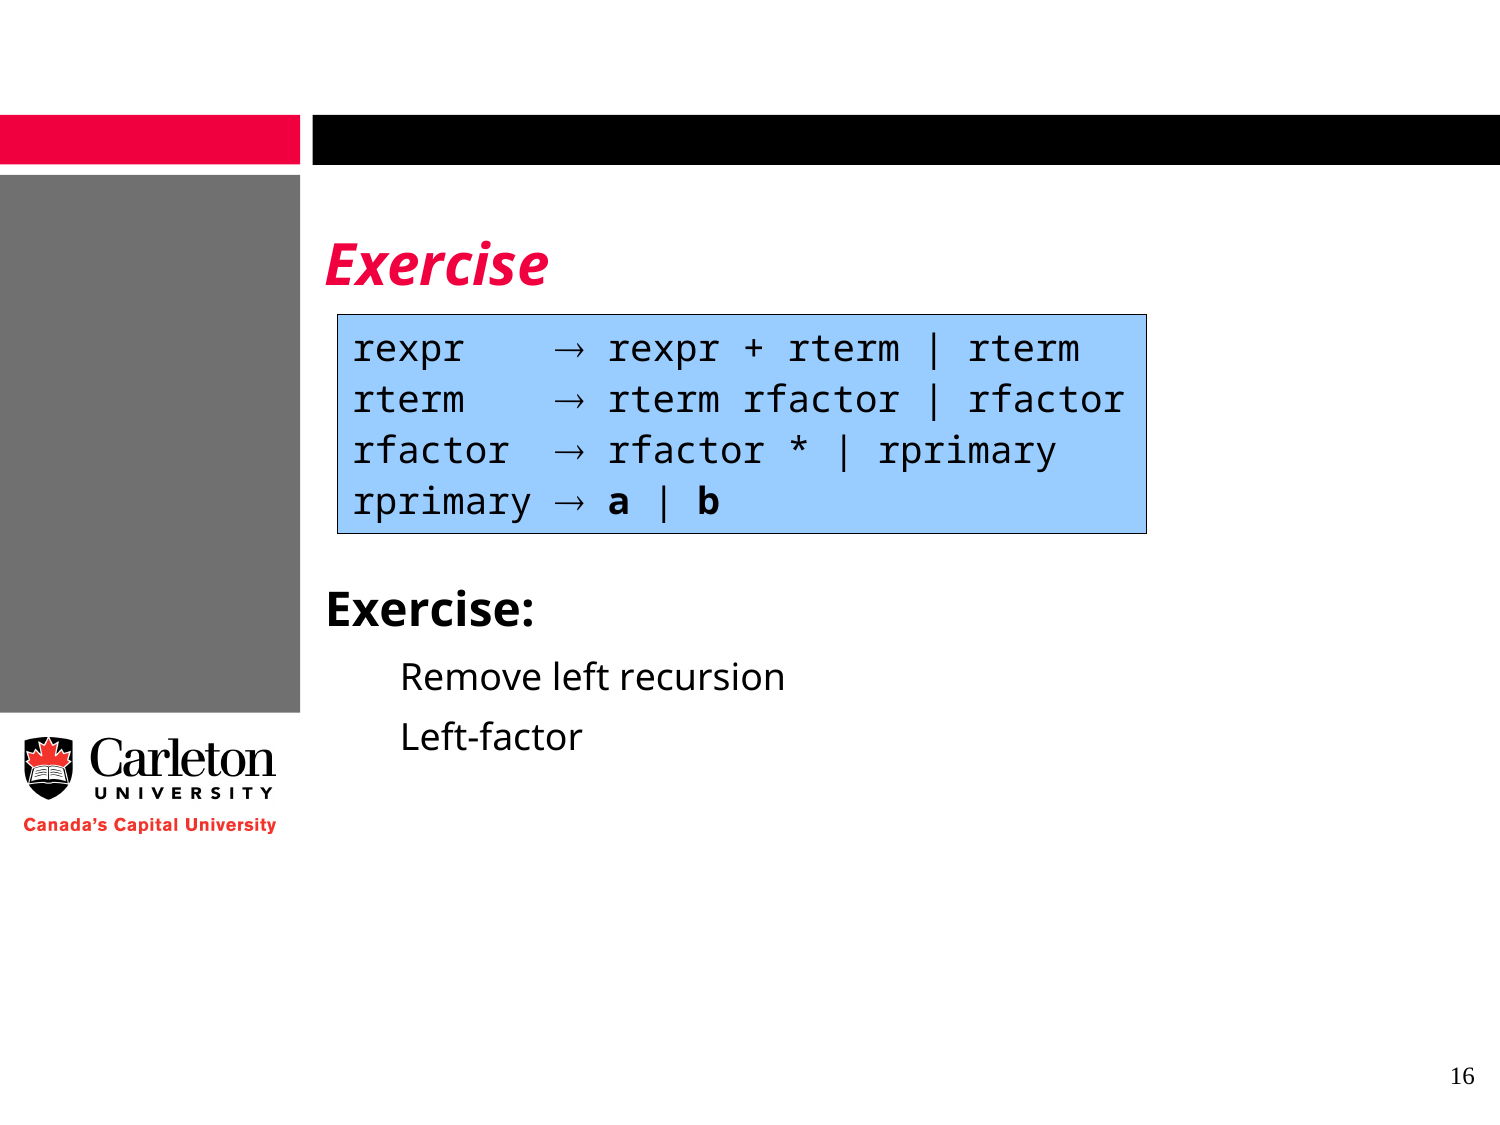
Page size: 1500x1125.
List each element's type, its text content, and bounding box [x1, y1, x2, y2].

text_box rexpr  rexpr + rterm | rterm rterm  rterm rfactor | rfactor rfactor  rfactor * | rprimary rprimary  a | b [337, 314, 1147, 526]
list Exercise: Remove left recursion Left-factor [324, 562, 1450, 1036]
title Exercise [324, 194, 1450, 331]
picture [24, 737, 276, 834]
